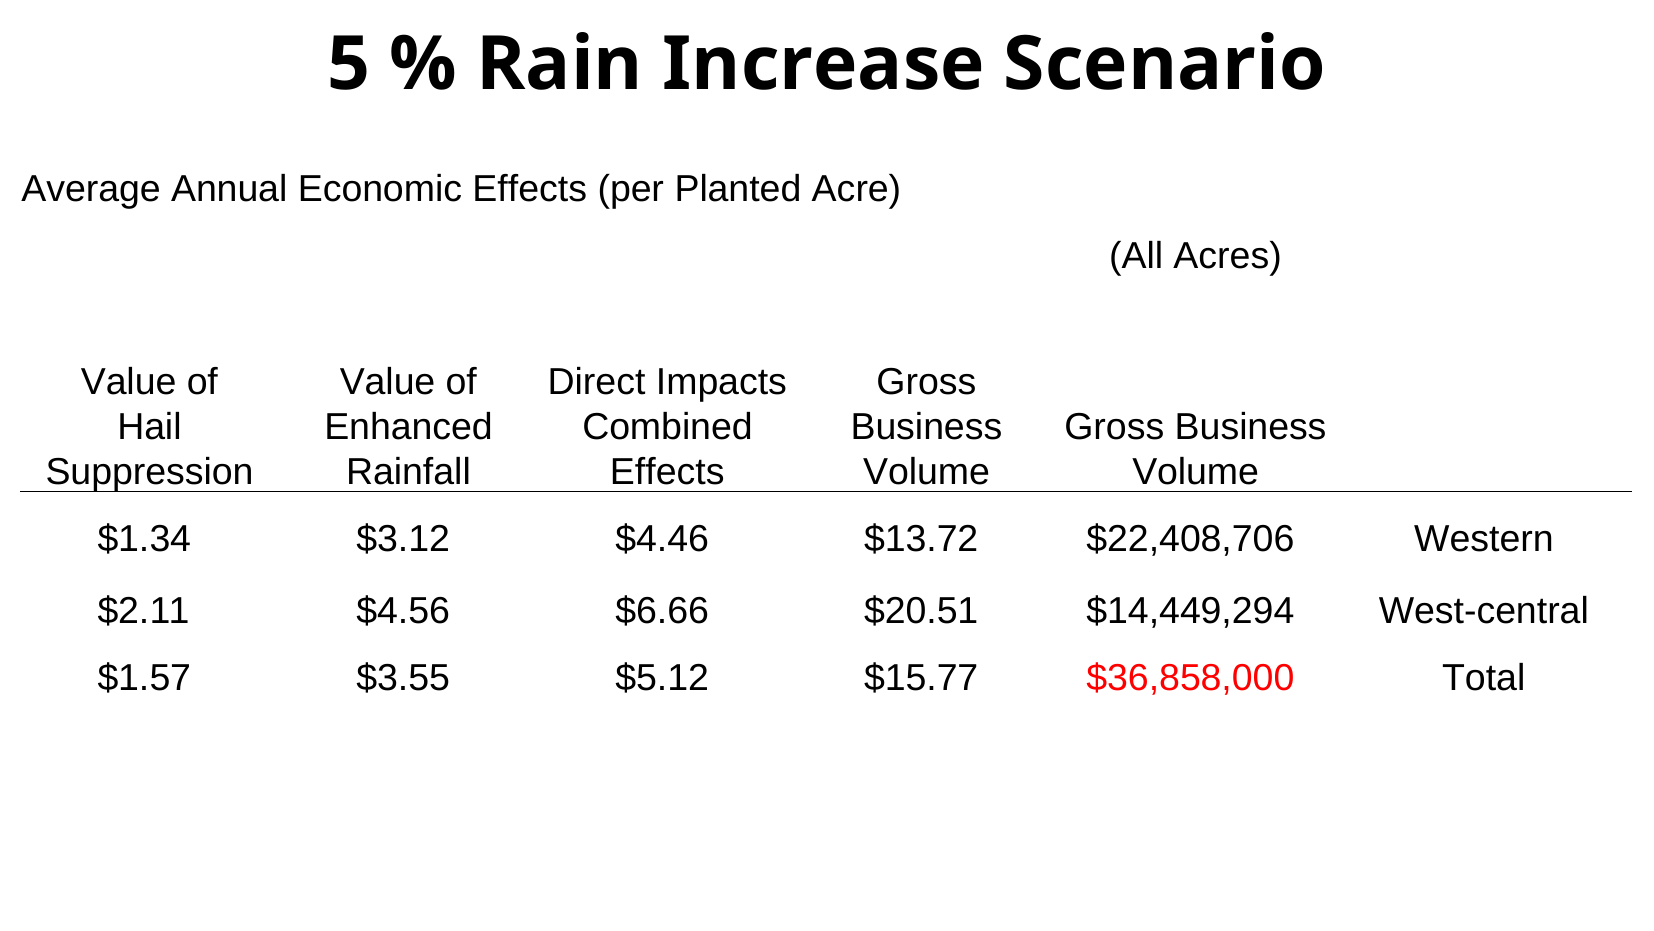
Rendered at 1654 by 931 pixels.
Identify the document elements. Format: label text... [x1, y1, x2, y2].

table_cell (All Acres) [1056, 209, 1335, 276]
table_header Average Annual Economic Effects (per Planted Acre) [20, 142, 1056, 209]
table_header [1335, 142, 1632, 209]
table_cell [1335, 343, 1632, 410]
table_cell [279, 209, 538, 276]
table_cell $20.51 [797, 559, 1056, 631]
table_cell $22,408,706 [1056, 492, 1335, 559]
table_cell [1335, 209, 1632, 276]
table_cell $3.12 [279, 492, 538, 559]
table_cell $5.12 [538, 631, 797, 698]
table_cell $15.77 [797, 631, 1056, 698]
table_cell Value of Hail Suppression [20, 276, 279, 491]
table_cell [538, 209, 797, 276]
table_cell $4.56 [279, 559, 538, 631]
title 5 % Rain Increase Scenario [0, 11, 1654, 119]
table_cell $1.34 [20, 492, 279, 559]
table_cell Total [1335, 631, 1632, 698]
table_cell Gross Business Volume [797, 276, 1056, 491]
table_cell West-central [1335, 559, 1632, 631]
table_cell Gross Business Volume [1056, 276, 1335, 491]
table_cell $3.55 [279, 631, 538, 698]
table_cell Western [1335, 492, 1632, 559]
table_cell [1335, 276, 1632, 343]
table_cell $1.57 [20, 631, 279, 698]
table_cell $6.66 [538, 559, 797, 631]
table_cell $36,858,000 [1056, 631, 1335, 698]
table_cell $2.11 [20, 559, 279, 631]
table_cell $13.72 [797, 492, 1056, 559]
table_cell [797, 209, 1056, 276]
table_cell Value of Enhanced Rainfall [279, 276, 538, 491]
table_header [1056, 142, 1335, 209]
table_cell $14,449,294 [1056, 559, 1335, 631]
table_cell Direct Impacts Combined Effects [538, 276, 797, 491]
table_cell [1335, 410, 1632, 491]
table_cell $4.46 [538, 492, 797, 559]
table_cell [20, 209, 279, 276]
